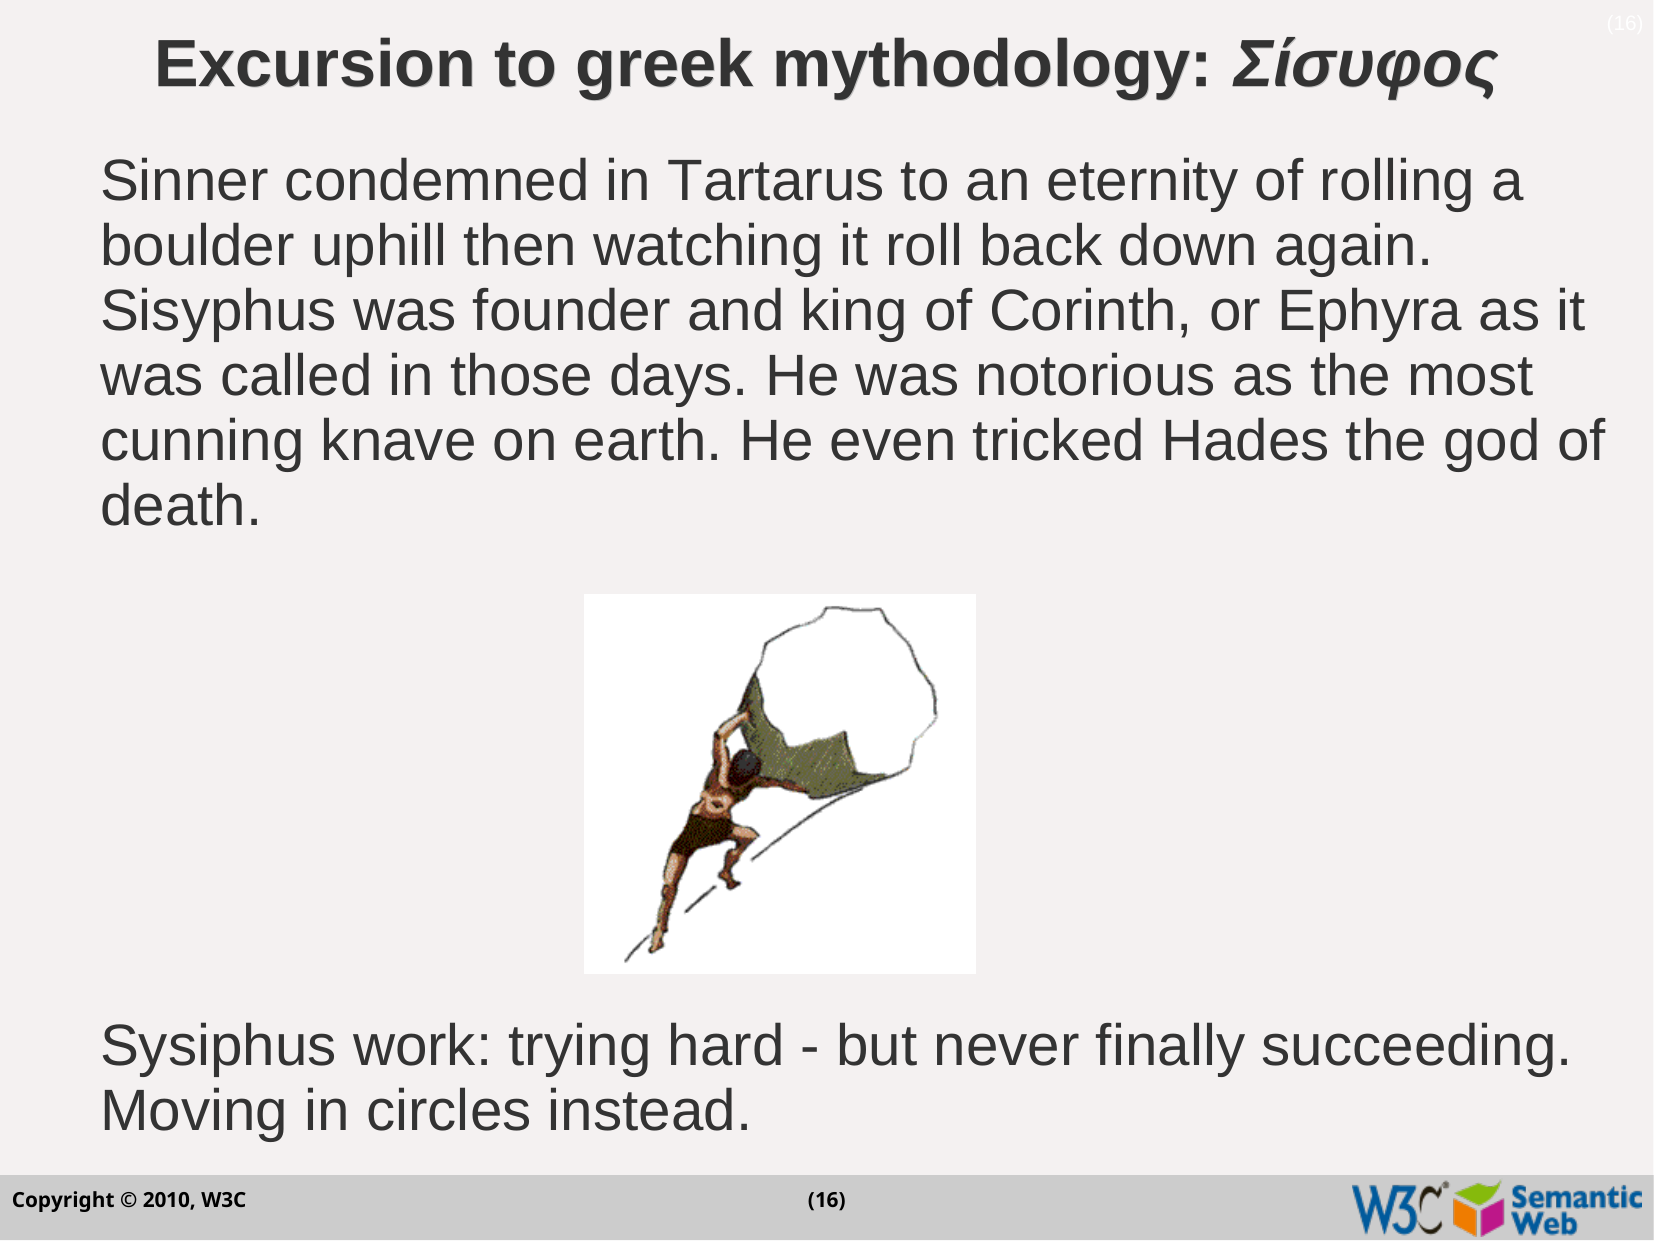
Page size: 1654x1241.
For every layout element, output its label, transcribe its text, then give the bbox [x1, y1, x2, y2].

picture [584, 594, 976, 974]
title Excursion to greek mythodology: Σίσυφος [0, 7, 1654, 111]
picture [1352, 1178, 1642, 1237]
list Sinner condemned in Tartarus to an eternity of rolling a boulder uphill then watching it roll back down again. Sisyphus was founder and king of Corinth, or Ephyra as it was called in those days. He was notorious as the most cunning knave on earth. He even tricked Hades the god of death. Sysiphus work: trying hard - but never finally succeeding. Moving in circles instead. [29, 147, 1624, 1142]
